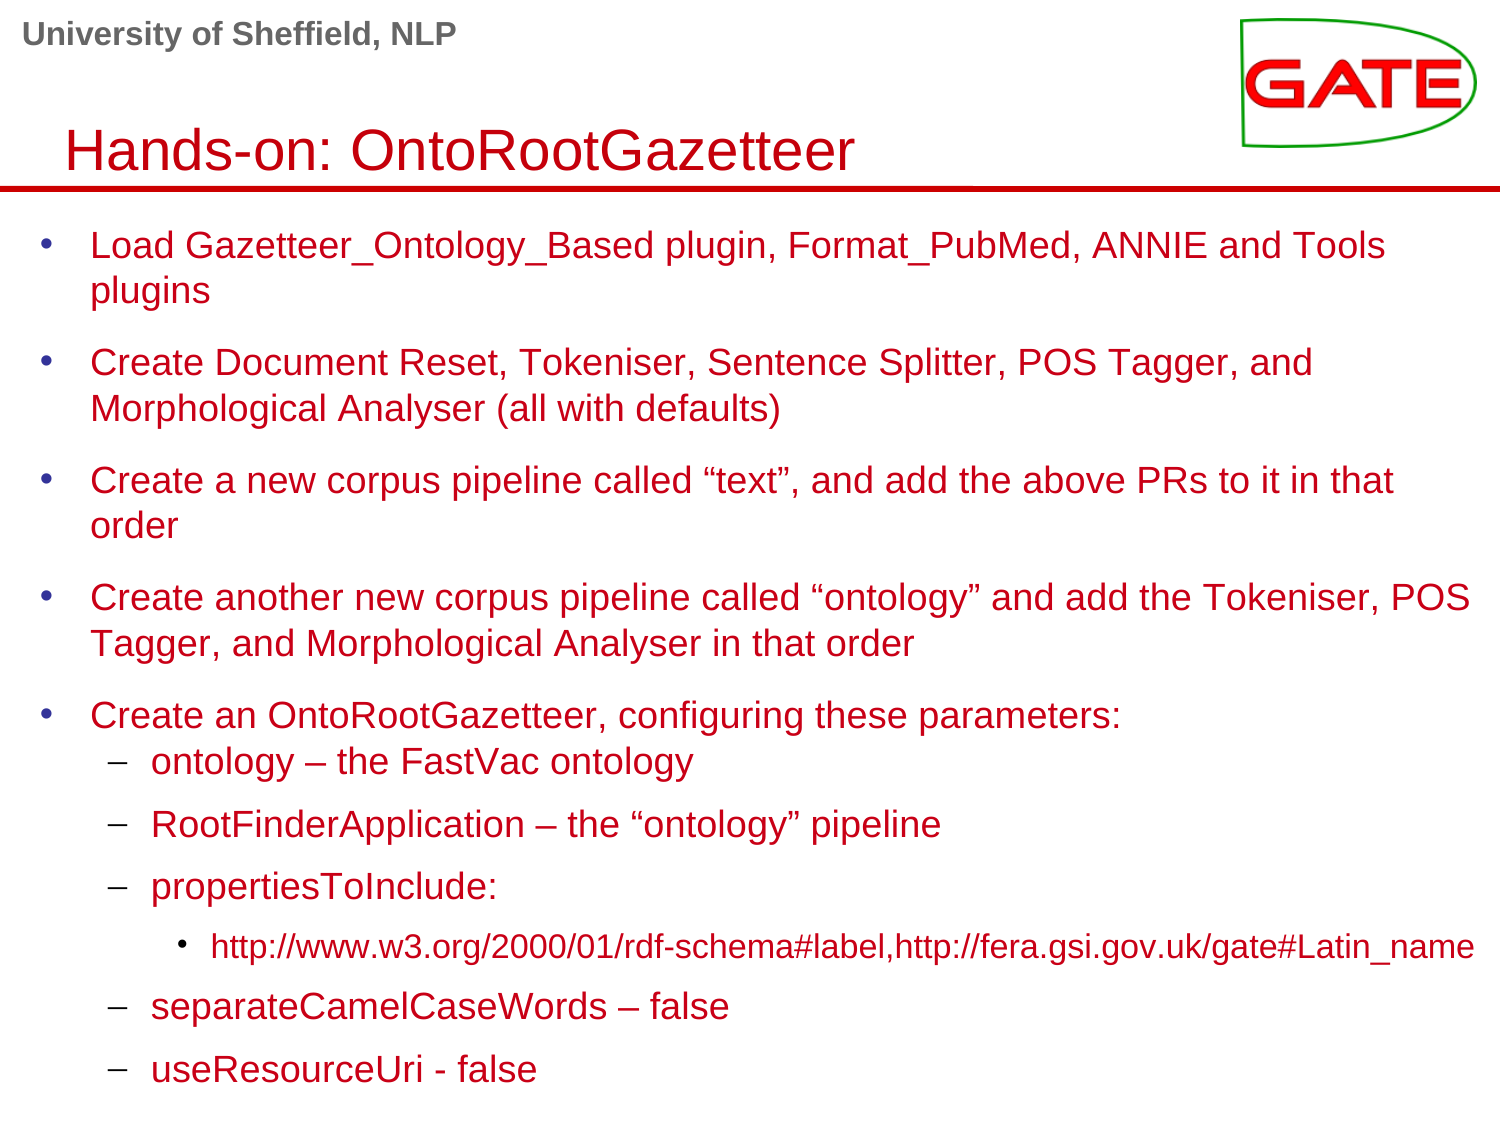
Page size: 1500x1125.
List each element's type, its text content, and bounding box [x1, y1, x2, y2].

list Load Gazetteer_Ontology_Based plugin, Format_PubMed, ANNIE and Tools plugins Create Document Reset, Tokeniser, Sentence Splitter, POS Tagger, and Morphological Analyser (all with defaults) Create a new corpus pipeline called “text”, and add the above PRs to it in that order Create another new corpus pipeline called “ontology” and add the Tokeniser, POS Tagger, and Morphological Analyser in that order Create an OntoRootGazetteer, configuring these parameters: ontology – the FastVac ontology RootFinderApplication – the “ontology” pipeline propertiesToInclude: http://www.w3.org/2000/01/rdf-schema#label,http://fera.gsi.gov.uk/gate#Latin_name separateCamelCaseWords – false useResourceUri - false [25, 212, 1500, 1119]
picture [1240, 18, 1477, 148]
title Hands-on: OntoRootGazetteer [49, 53, 1241, 212]
